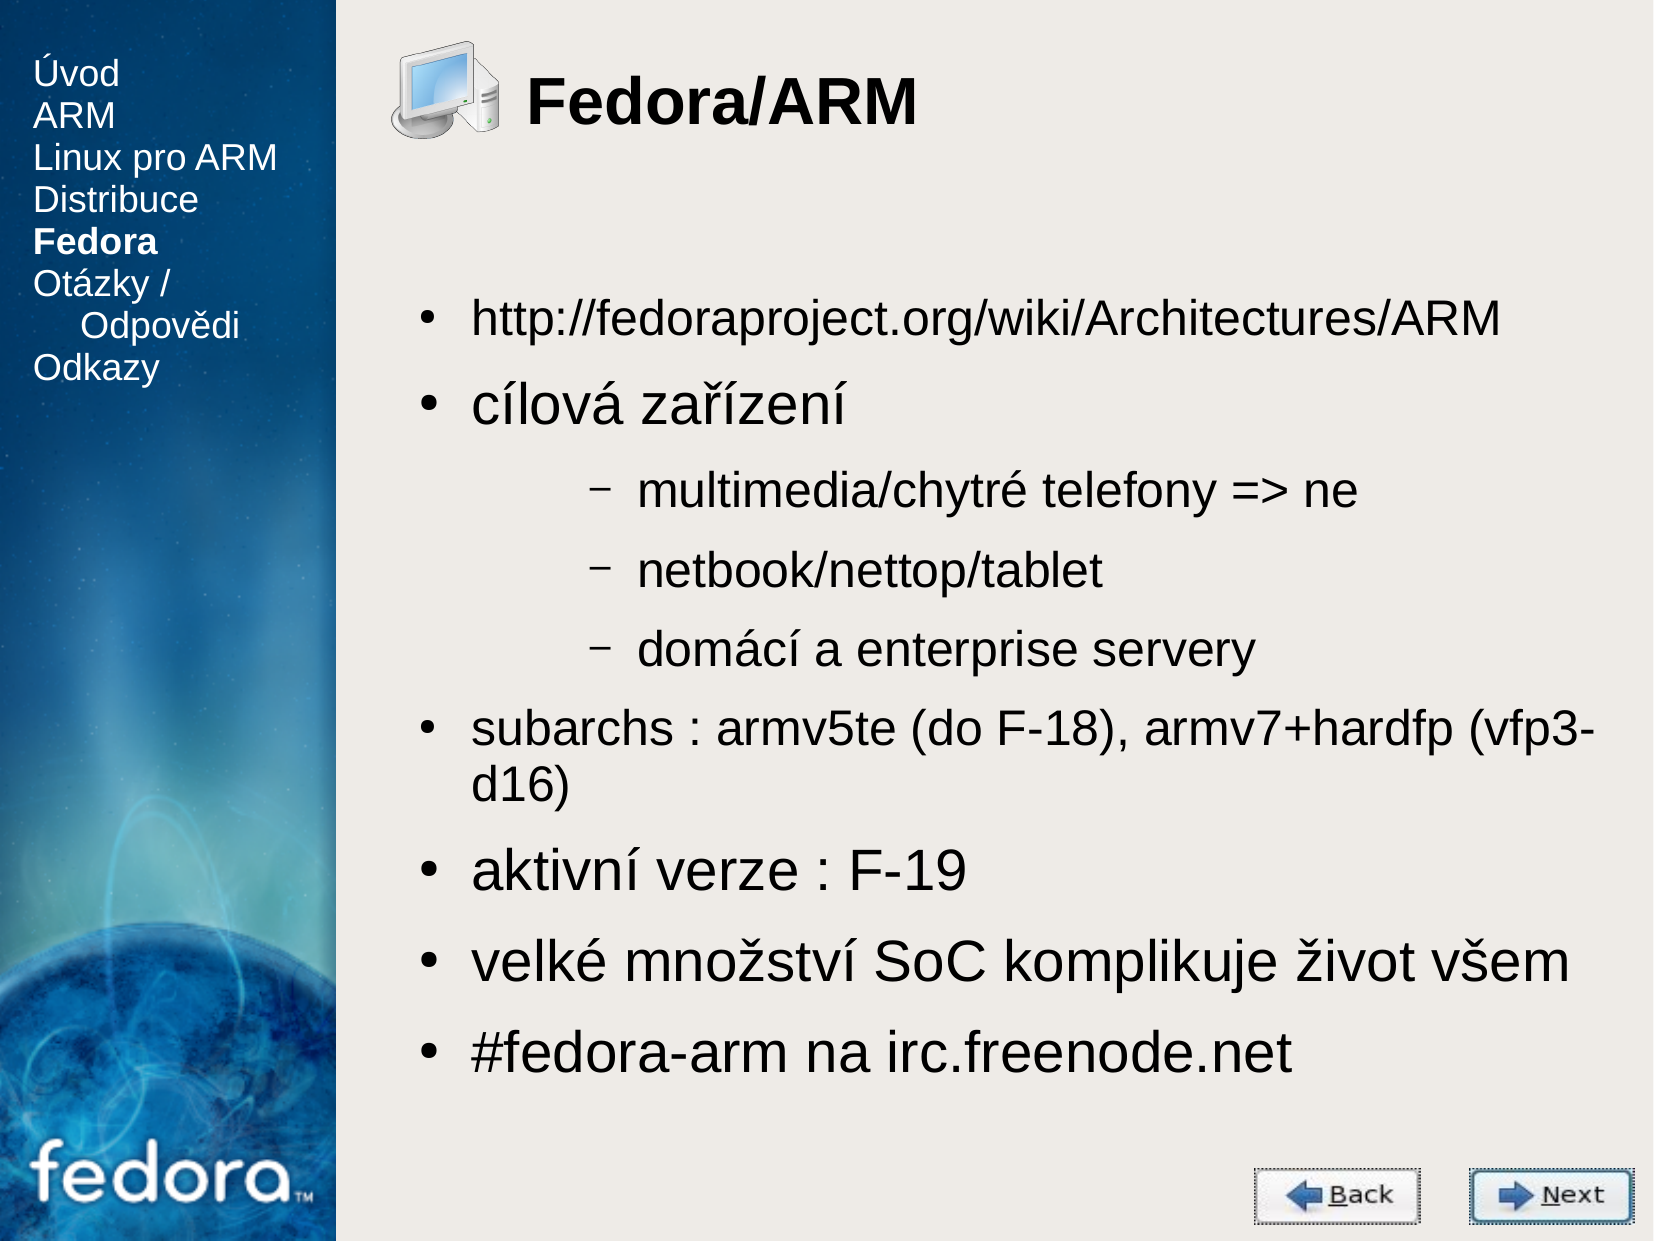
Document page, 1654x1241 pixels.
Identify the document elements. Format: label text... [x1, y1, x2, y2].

list http://fedoraproject.org/wiki/Architectures/ARM cílová zařízení multimedia/chytré telefony => ne netbook/nettop/tablet domácí a enterprise servery subarchs : armv5te (do F-18), armv7+hardfp (vfp3-d16) aktivní verze : F-19 velké množství SoC komplikuje život všem #fedora-arm na irc.freenode.net [400, 290, 1617, 1094]
text_box Úvod ARM Linux pro ARM Distribuce Fedora Otázky / Odpovědi Odkazy [18, 45, 327, 397]
text_box Fedora/ARM [511, 56, 1316, 147]
picture [0, 0, 1654, 1241]
